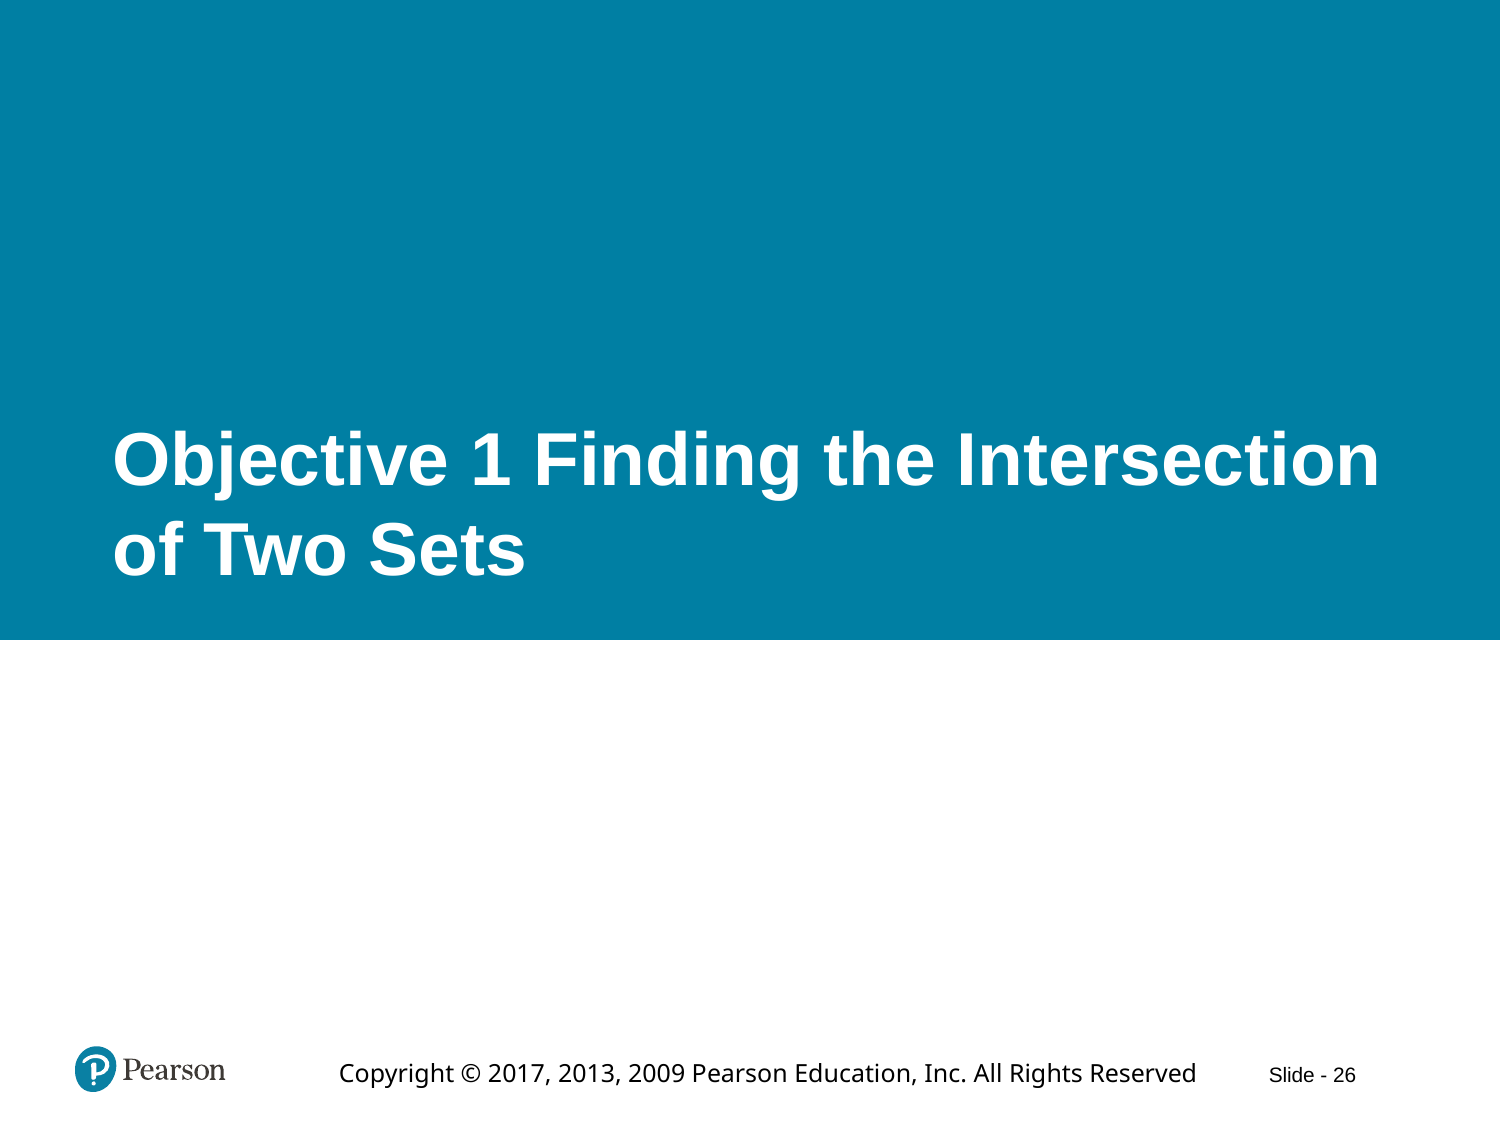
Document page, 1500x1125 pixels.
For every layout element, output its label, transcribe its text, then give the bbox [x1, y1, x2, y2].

title Objective 1 Finding the Intersection of Two Sets [112, 125, 1388, 591]
